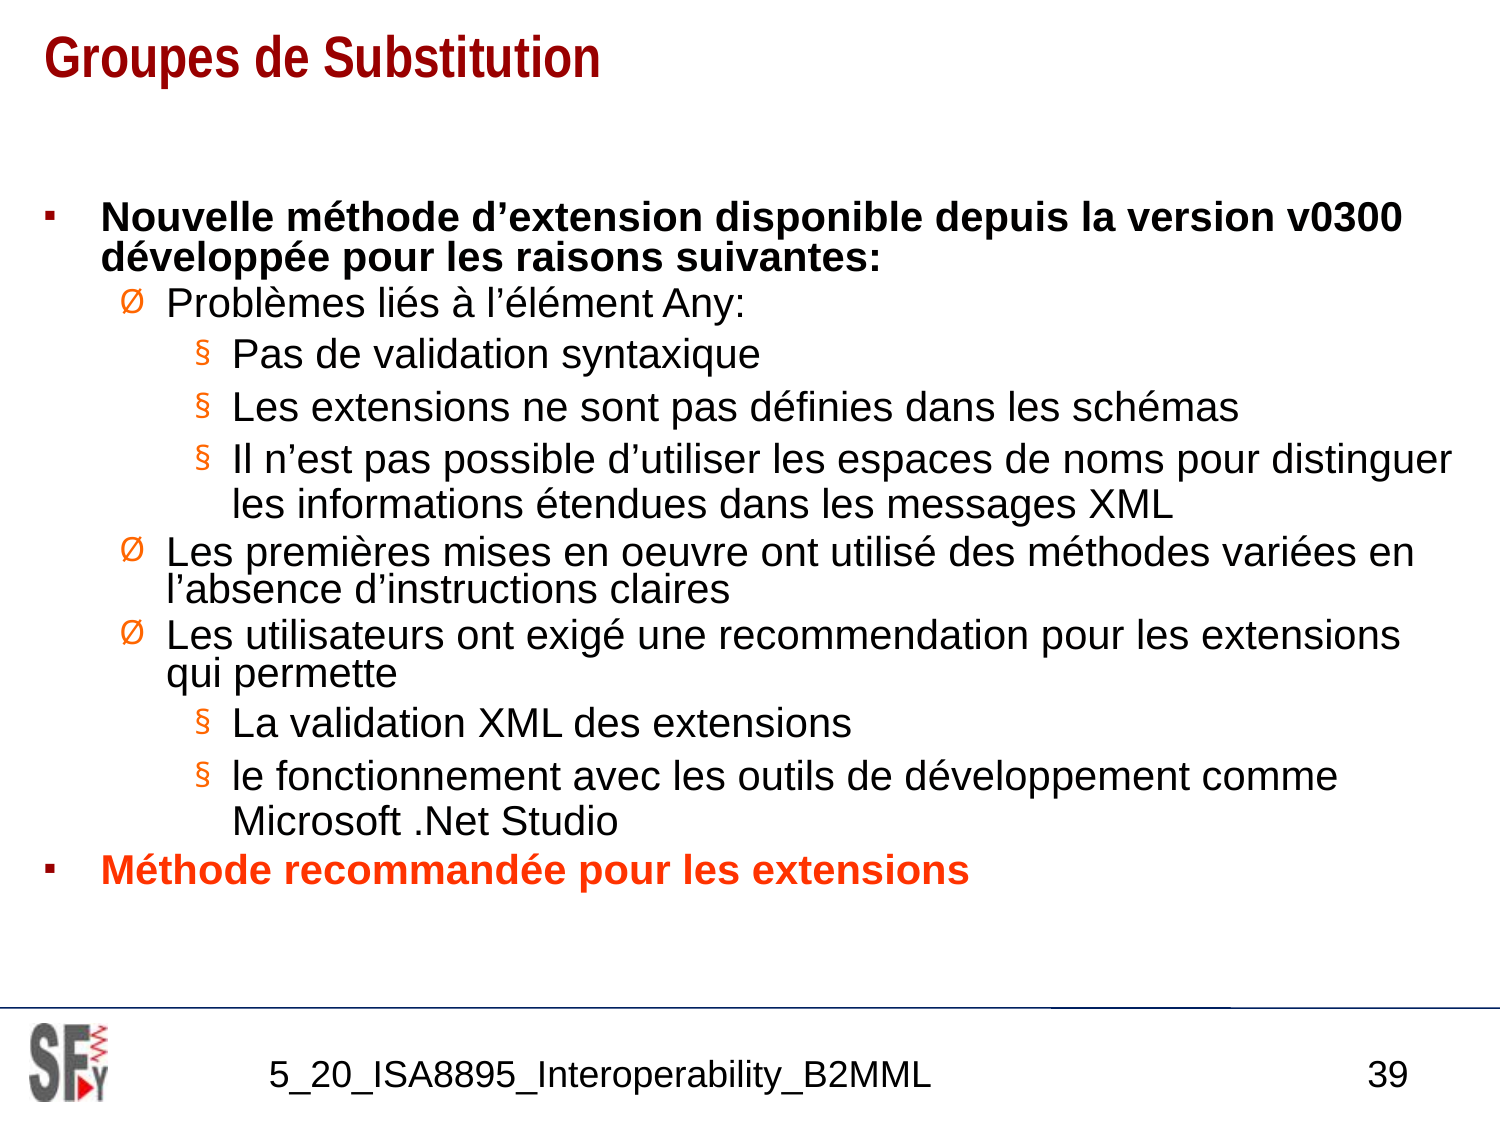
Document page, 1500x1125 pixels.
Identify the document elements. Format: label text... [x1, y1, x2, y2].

picture [29, 1023, 108, 1102]
list Nouvelle méthode d’extension disponible depuis la version v0300 développée pour les raisons suivantes: Problèmes liés à l’élément Any: Pas de validation syntaxique Les extensions ne sont pas définies dans les schémas Il n’est pas possible d’utiliser les espaces de noms pour distinguer les informations étendues dans les messages XML Les premières mises en oeuvre ont utilisé des méthodes variées en l’absence d’instructions claires Les utilisateurs ont exigé une recommendation pour les extensions qui permette La validation XML des extensions le fonctionnement avec les outils de développement comme Microsoft .Net Studio Méthode recommandée pour les extensions [29, 184, 1471, 988]
slide_number <numéro> [1352, 1034, 1490, 1103]
title Groupes de Substitution [29, 12, 1471, 138]
footer 5_20_ISA8895_Interoperability_B2MML [253, 1034, 1336, 1103]
